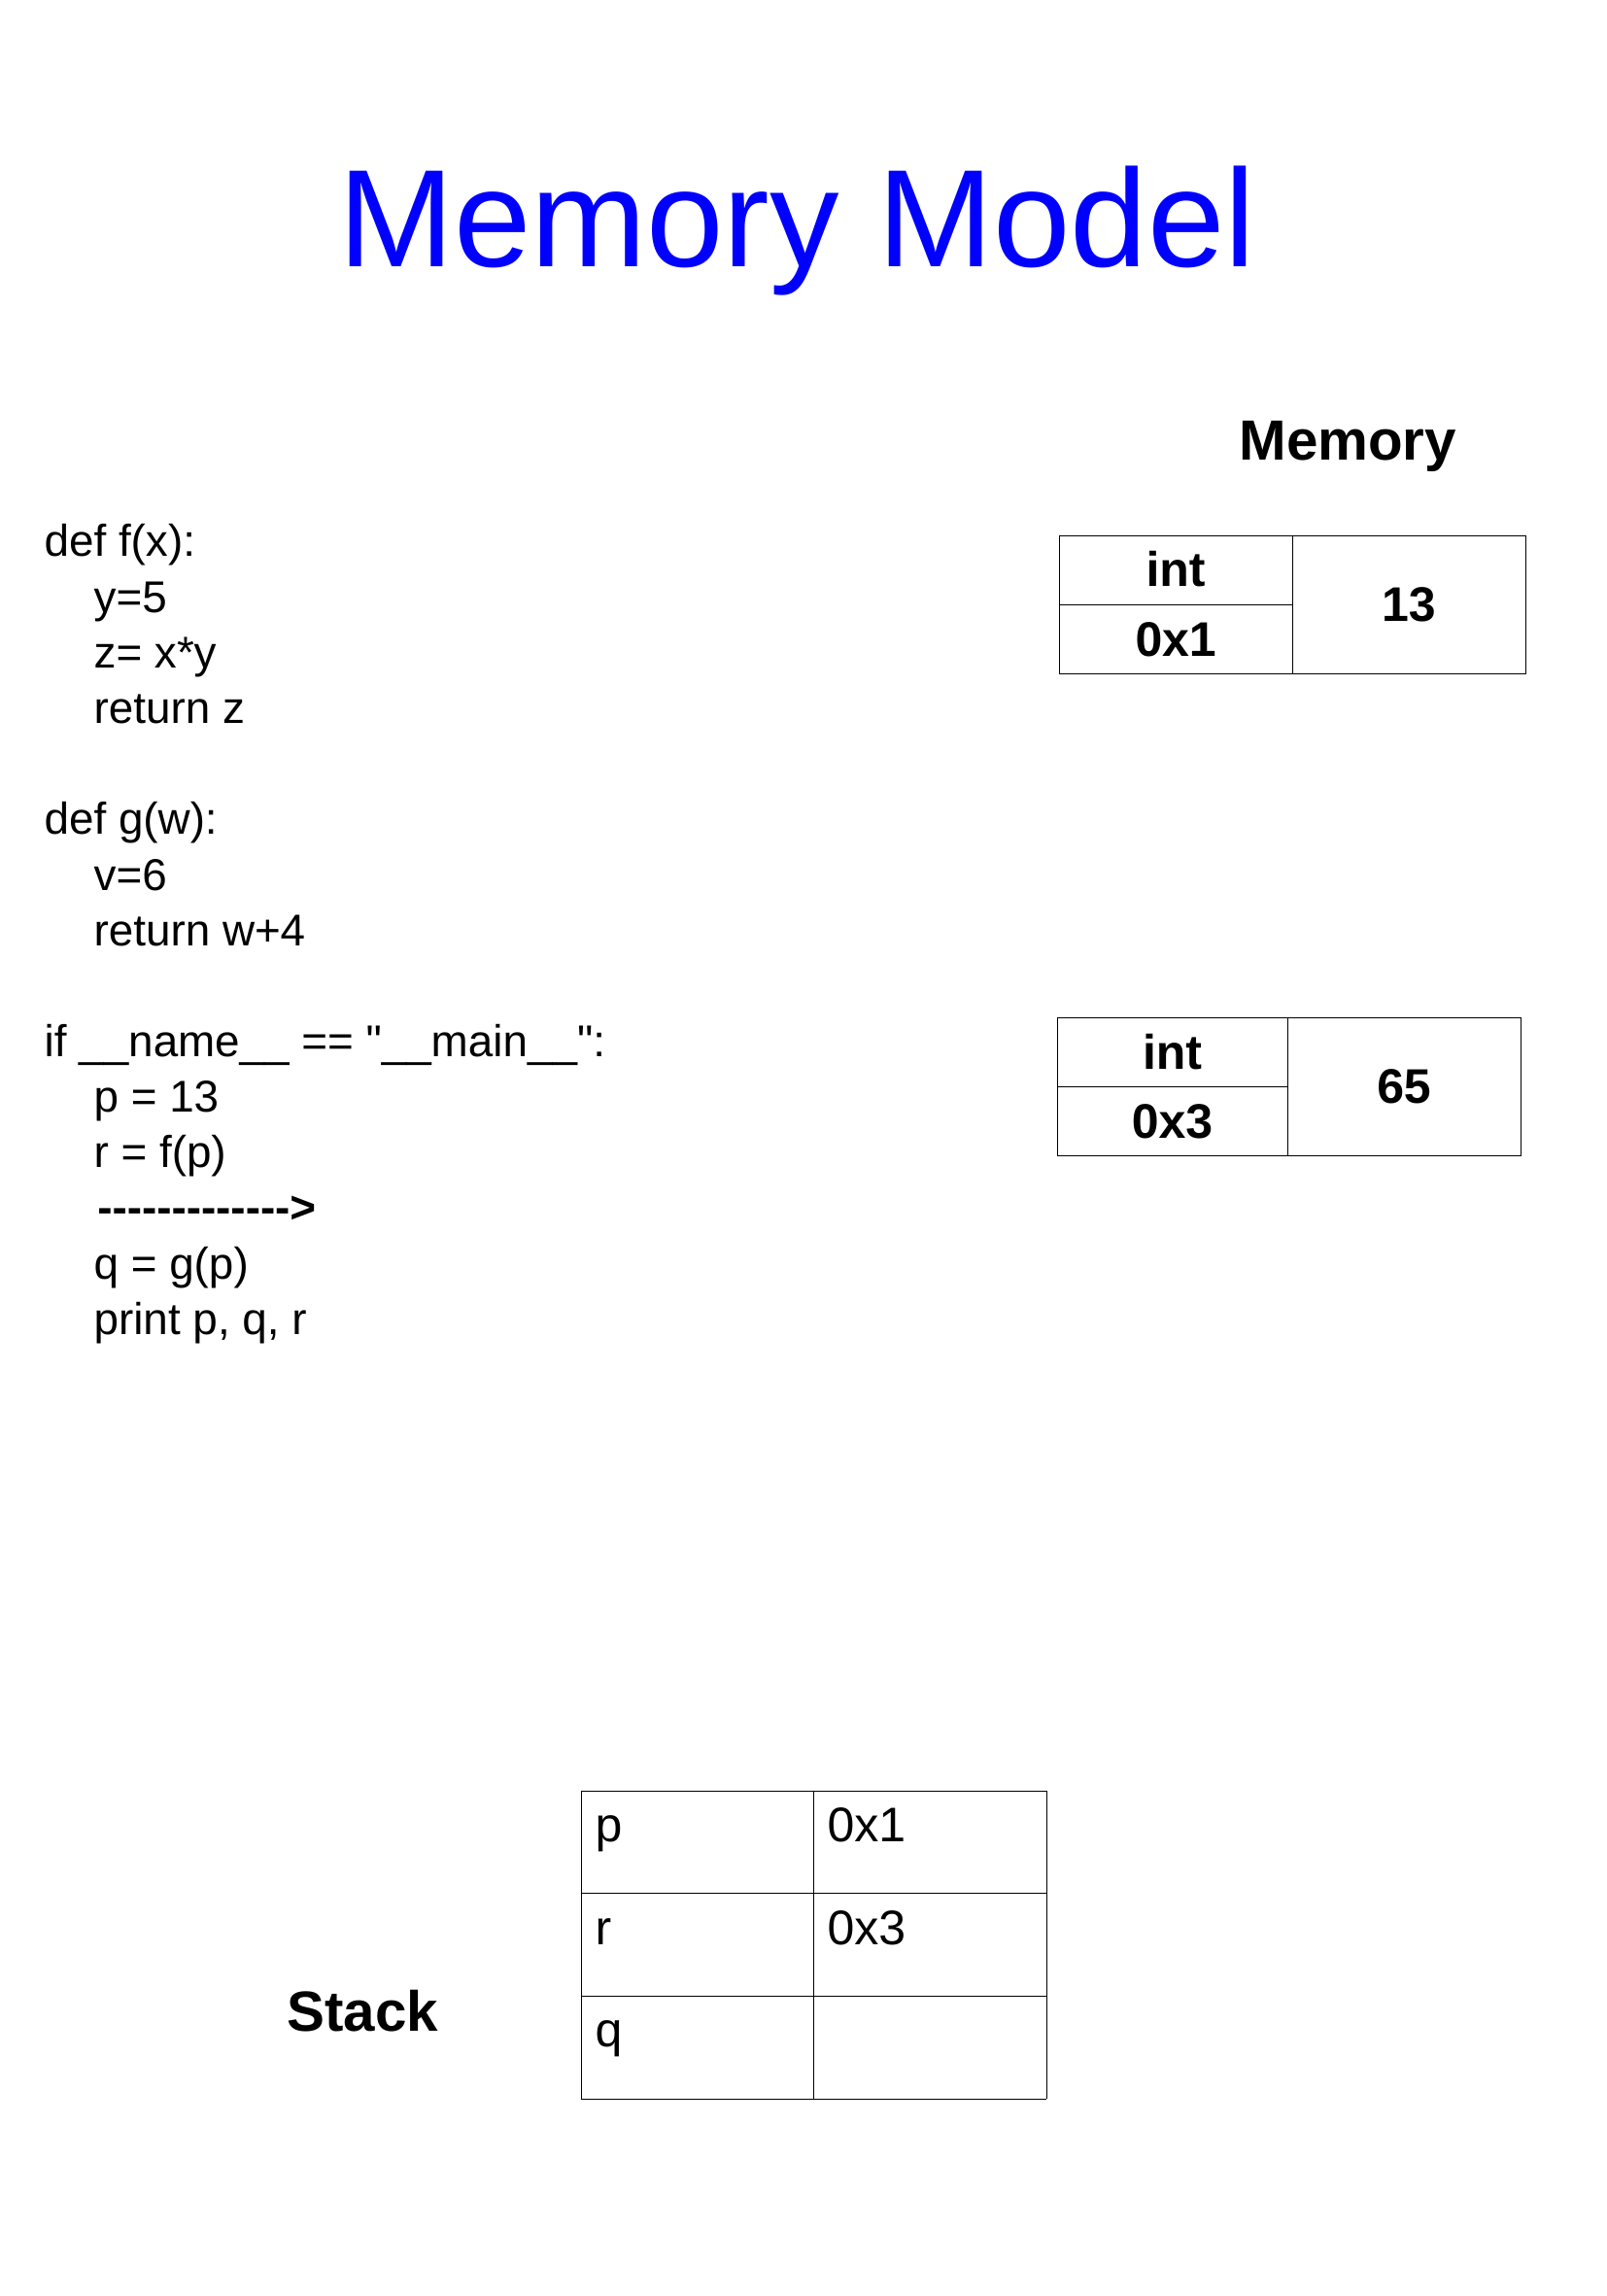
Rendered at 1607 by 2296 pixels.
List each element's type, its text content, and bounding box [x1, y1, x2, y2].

list Stack [218, 1979, 488, 2066]
title Memory Model [74, 108, 1521, 328]
table_cell 0x3 [814, 1894, 1046, 1996]
table_header int [1058, 1018, 1287, 1086]
table_header p [582, 1792, 813, 1893]
table_cell r [582, 1894, 813, 1996]
table_cell q [582, 1997, 813, 2099]
table_header 65 [1288, 1018, 1521, 1155]
table_header int [1060, 536, 1292, 604]
list Memory [1170, 408, 1525, 488]
table_header 13 [1293, 536, 1525, 673]
list def f(x): y=5 z= x*y return z def g(w): v=6 return w+4 if __name__ == "__main__": p = 13 r = f(p) -------------> q = g(p) print p, q, r [28, 516, 632, 1345]
table_cell [814, 1997, 1046, 2099]
table_header 0x1 [814, 1792, 1046, 1893]
table_cell 0x3 [1058, 1087, 1287, 1155]
table_cell 0x1 [1060, 605, 1292, 673]
